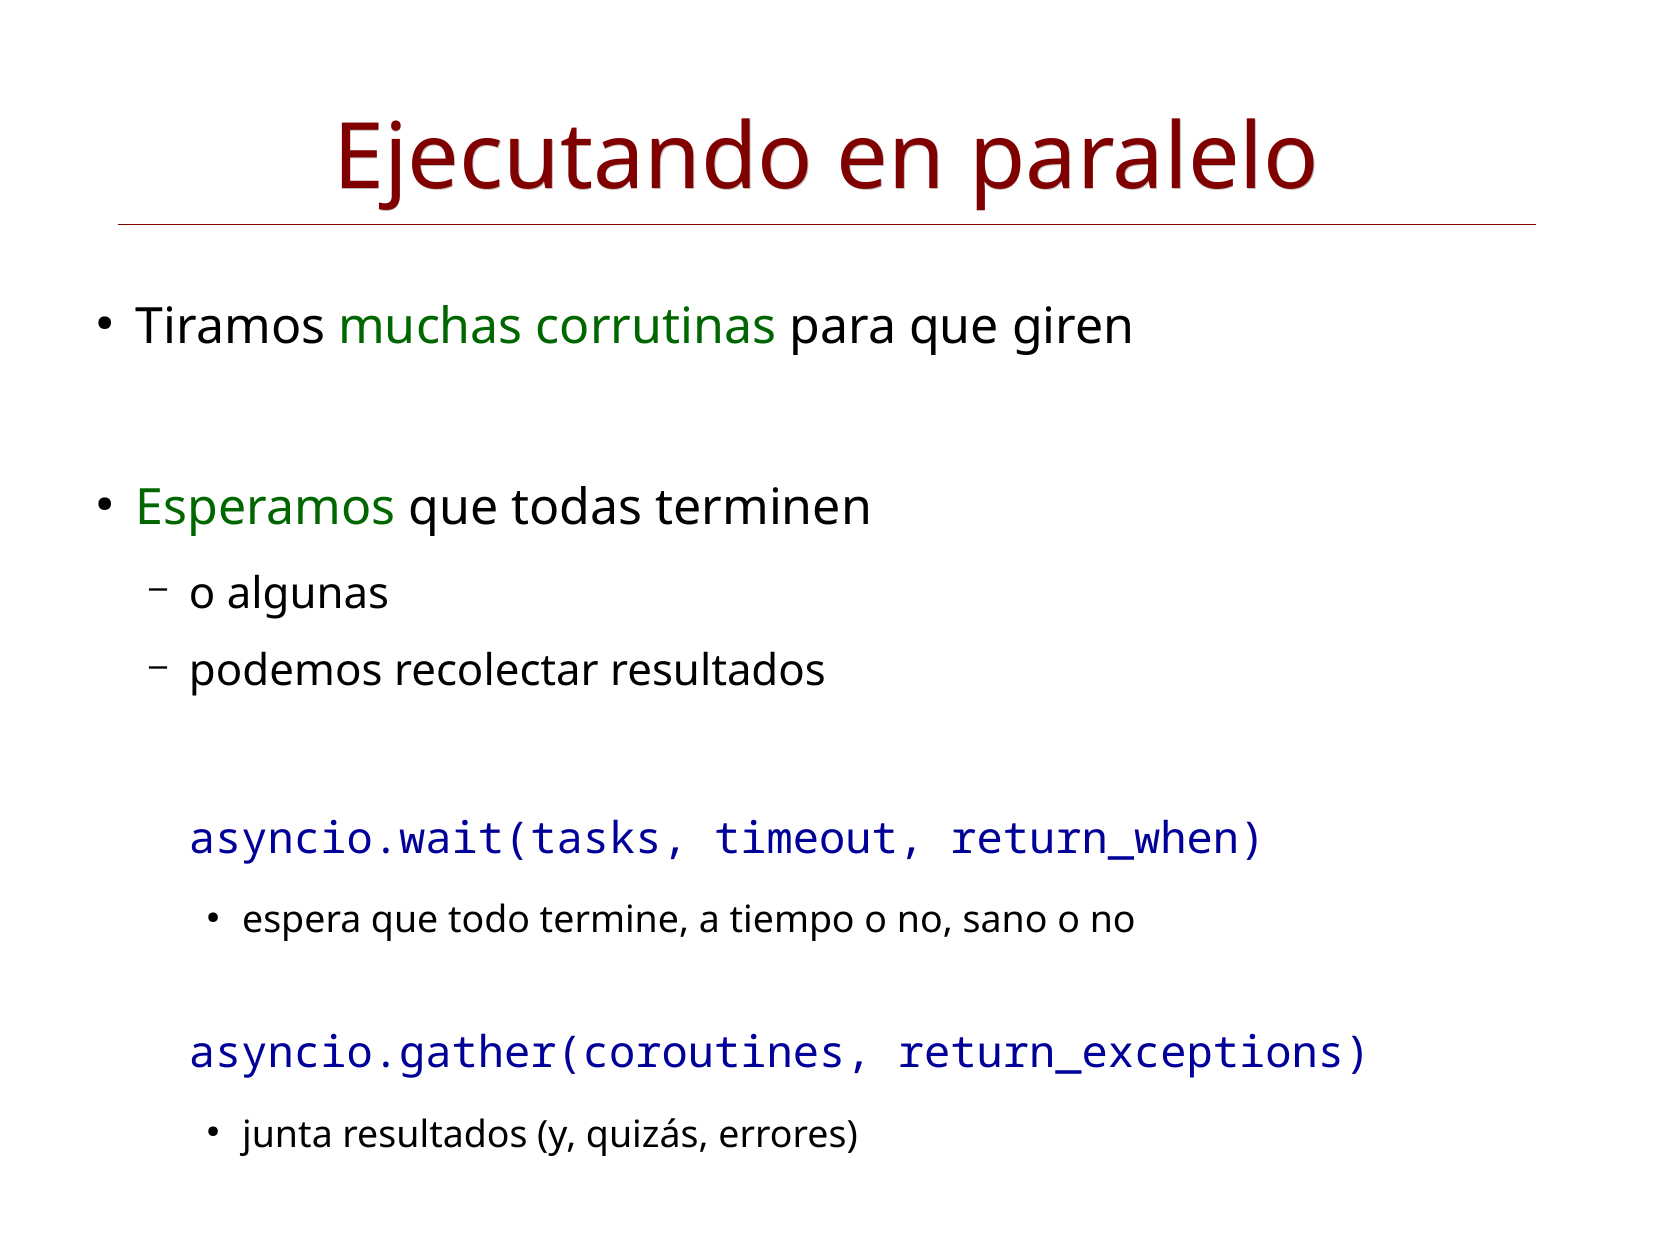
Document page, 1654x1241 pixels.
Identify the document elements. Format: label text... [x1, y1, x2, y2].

title Ejecutando en paralelo [82, 49, 1571, 257]
list Tiramos muchas corrutinas para que giren Esperamos que todas terminen o algunas podemos recolectar resultados asyncio.wait(tasks, timeout, return_when) espera que todo termine, a tiempo o no, sano o no asyncio.gather(coroutines, return_exceptions) junta resultados (y, quizás, errores) [82, 290, 1571, 1170]
